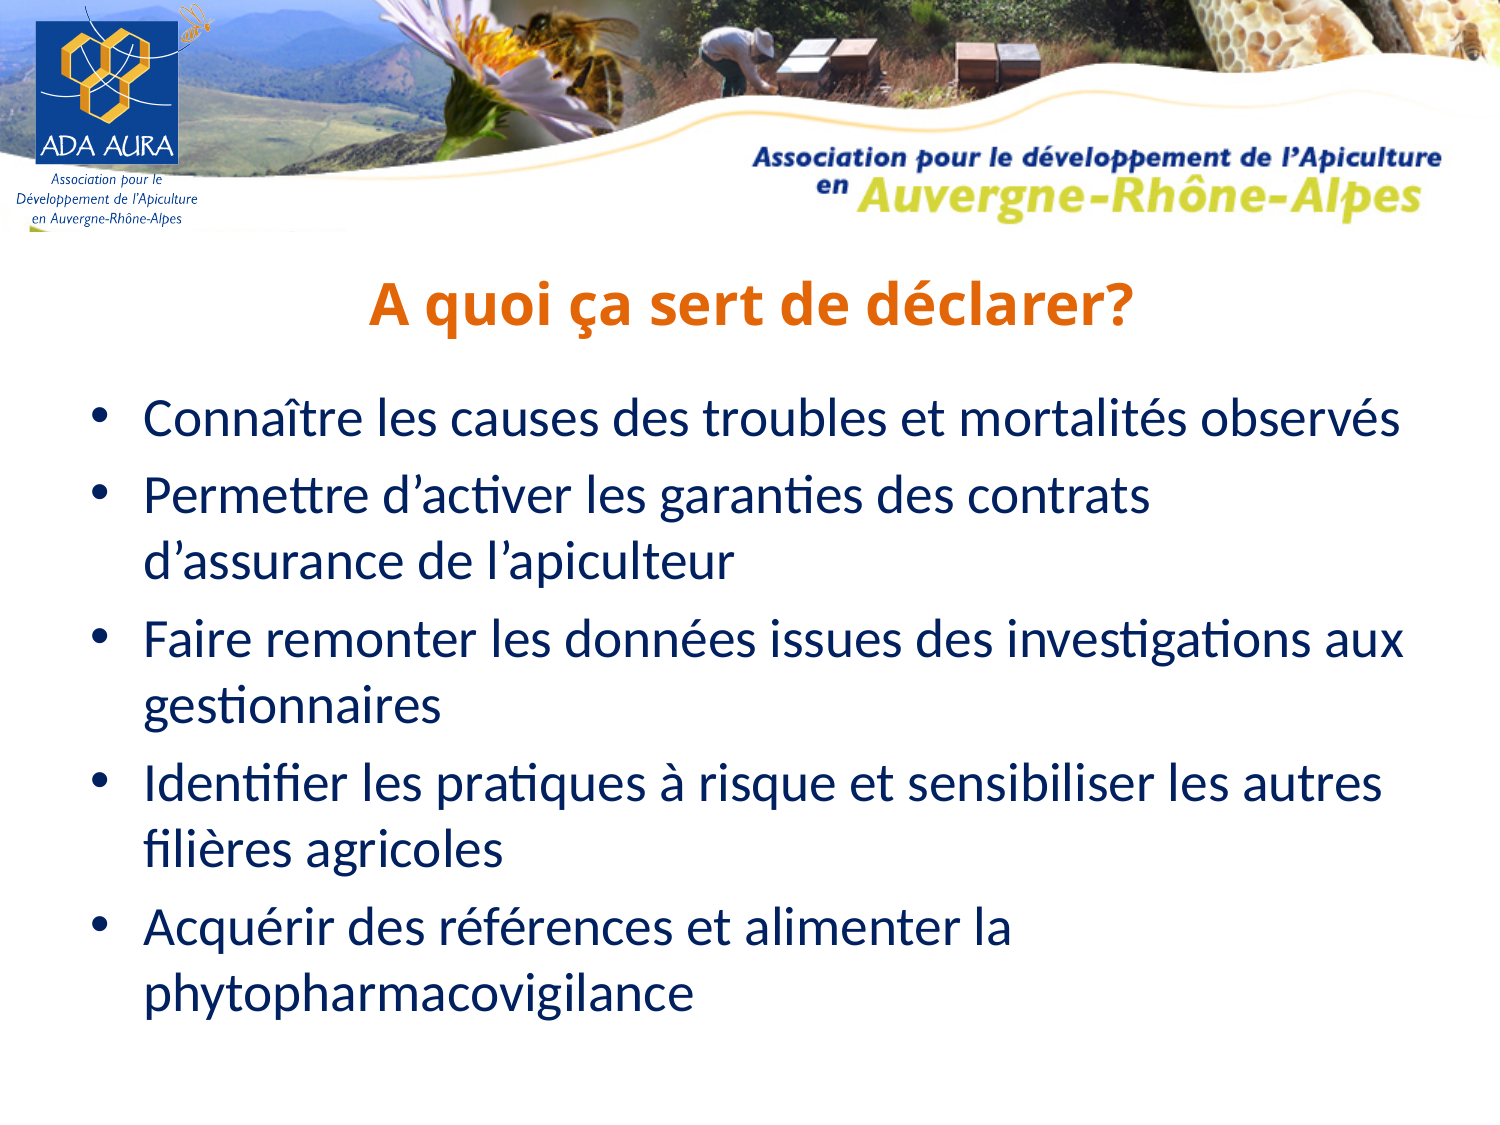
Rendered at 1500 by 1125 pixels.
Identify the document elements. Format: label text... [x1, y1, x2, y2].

list Connaître les causes des troubles et mortalités observés Permettre d’activer les garanties des contrats d’assurance de l’apiculteur Faire remonter les données issues des investigations aux gestionnaires Identifier les pratiques à risque et sensibiliser les autres filières agricoles Acquérir des références et alimenter la phytopharmacovigilance [75, 373, 1425, 1094]
title A quoi ça sert de déclarer? [76, 243, 1427, 361]
picture [0, 0, 1500, 232]
